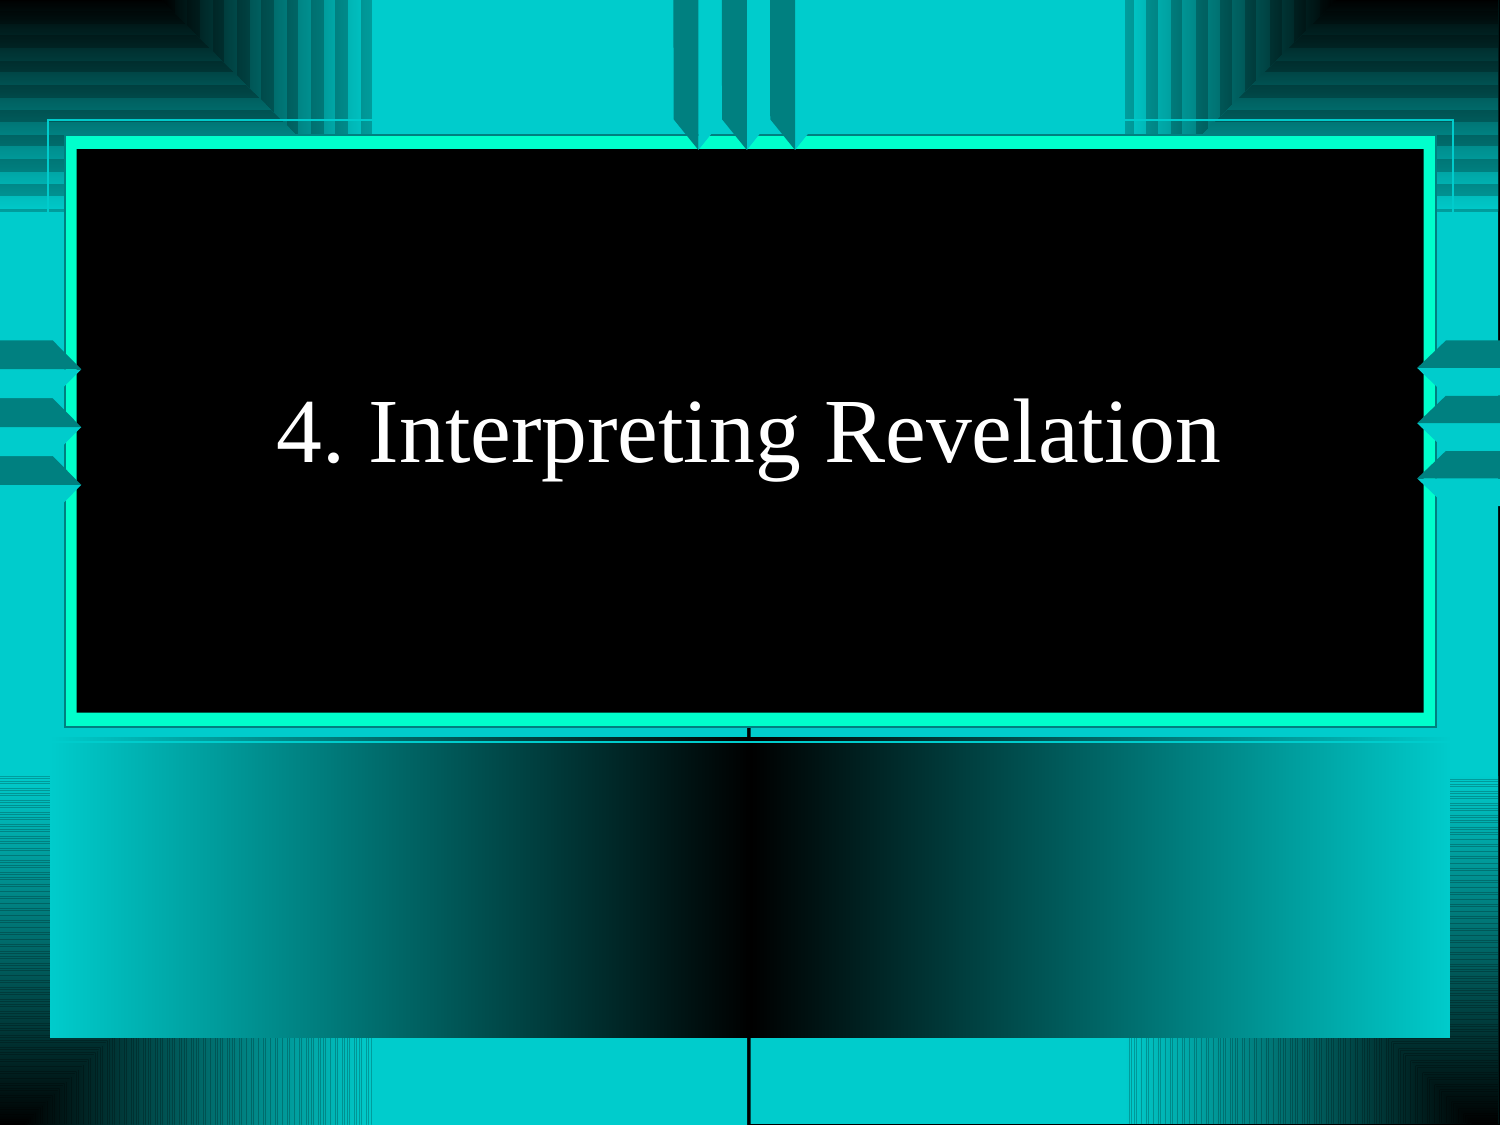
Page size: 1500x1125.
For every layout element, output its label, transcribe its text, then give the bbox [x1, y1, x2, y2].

title 4. Interpreting Revelation [112, 337, 1388, 526]
